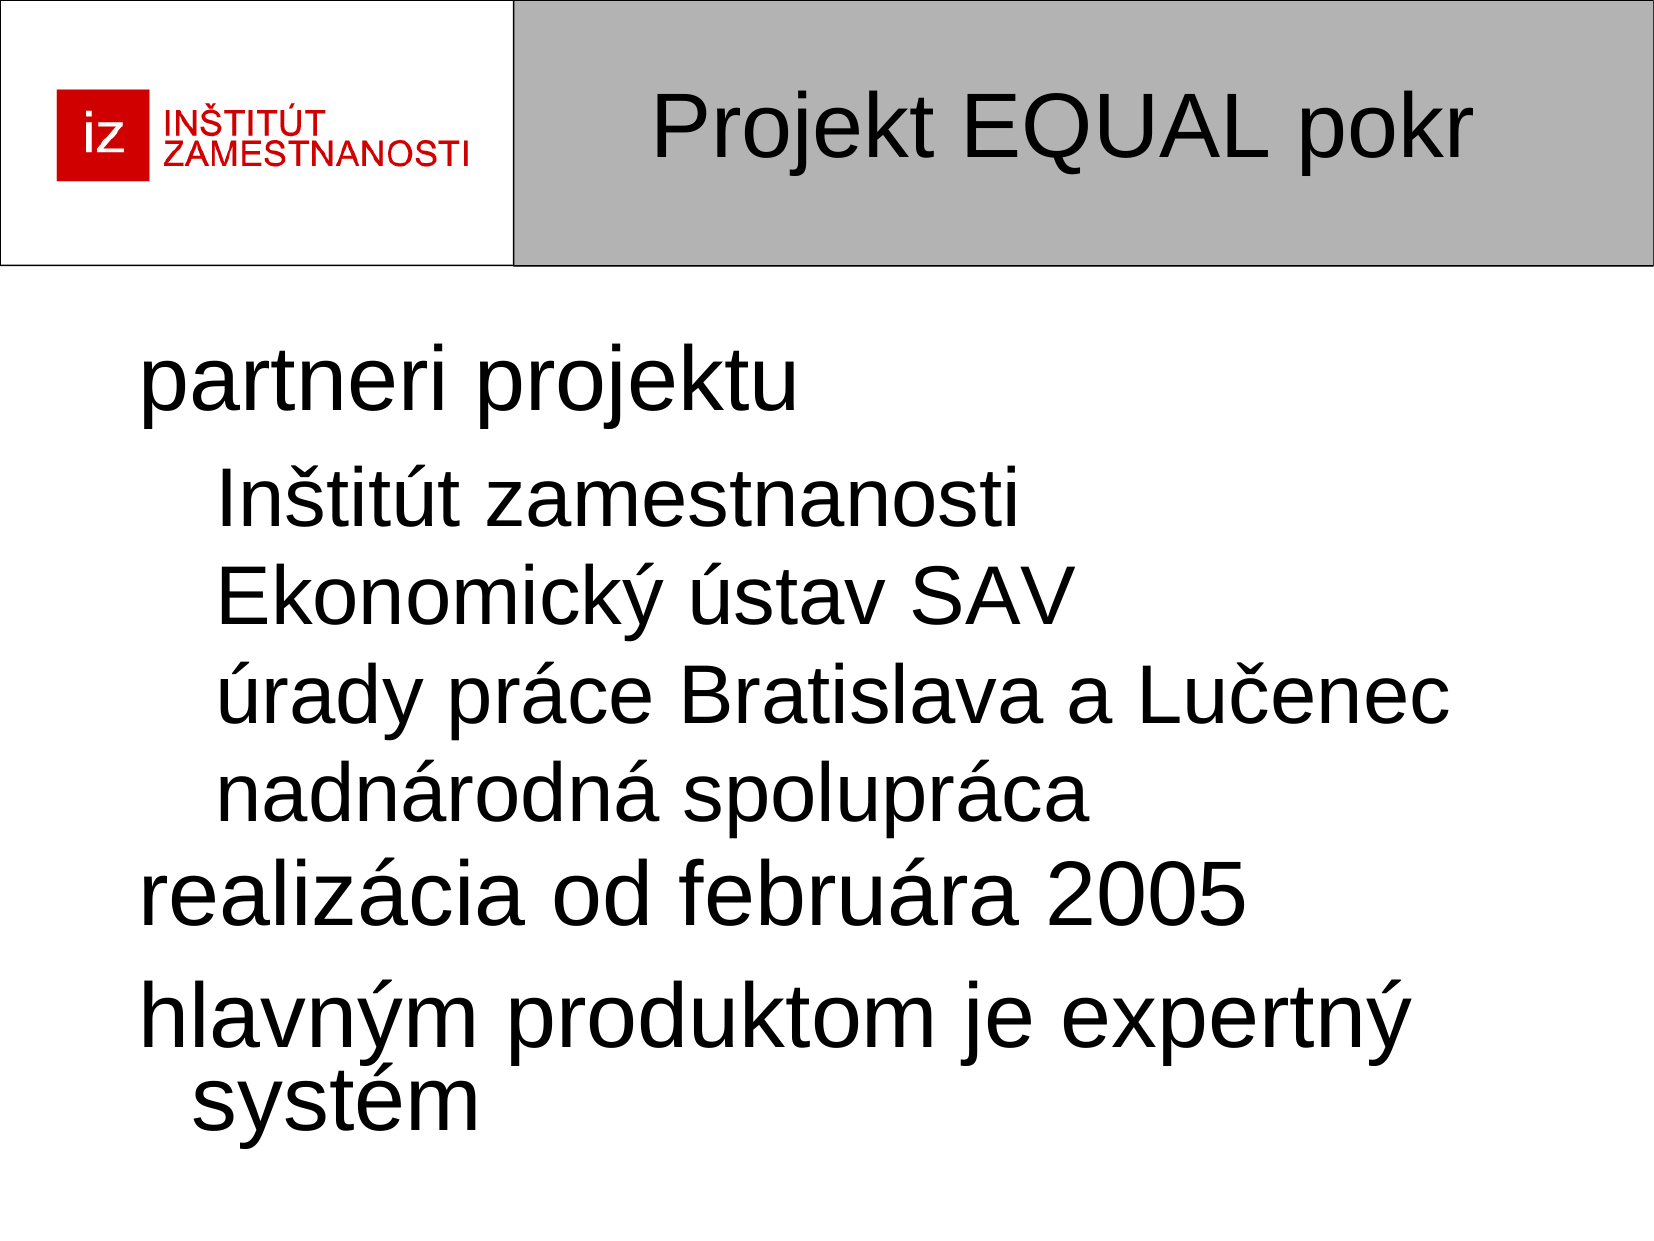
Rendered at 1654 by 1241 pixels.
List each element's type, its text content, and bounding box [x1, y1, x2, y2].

title Projekt EQUAL pokr [561, 37, 1565, 229]
list partneri projektu Inštitút zamestnanosti Ekonomický ústav SAV úrady práce Bratislava a Lučenec nadnárodná spolupráca realizácia od februára 2005 hlavným produktom je expertný systém [121, 344, 1533, 1167]
picture [5, 8, 512, 257]
